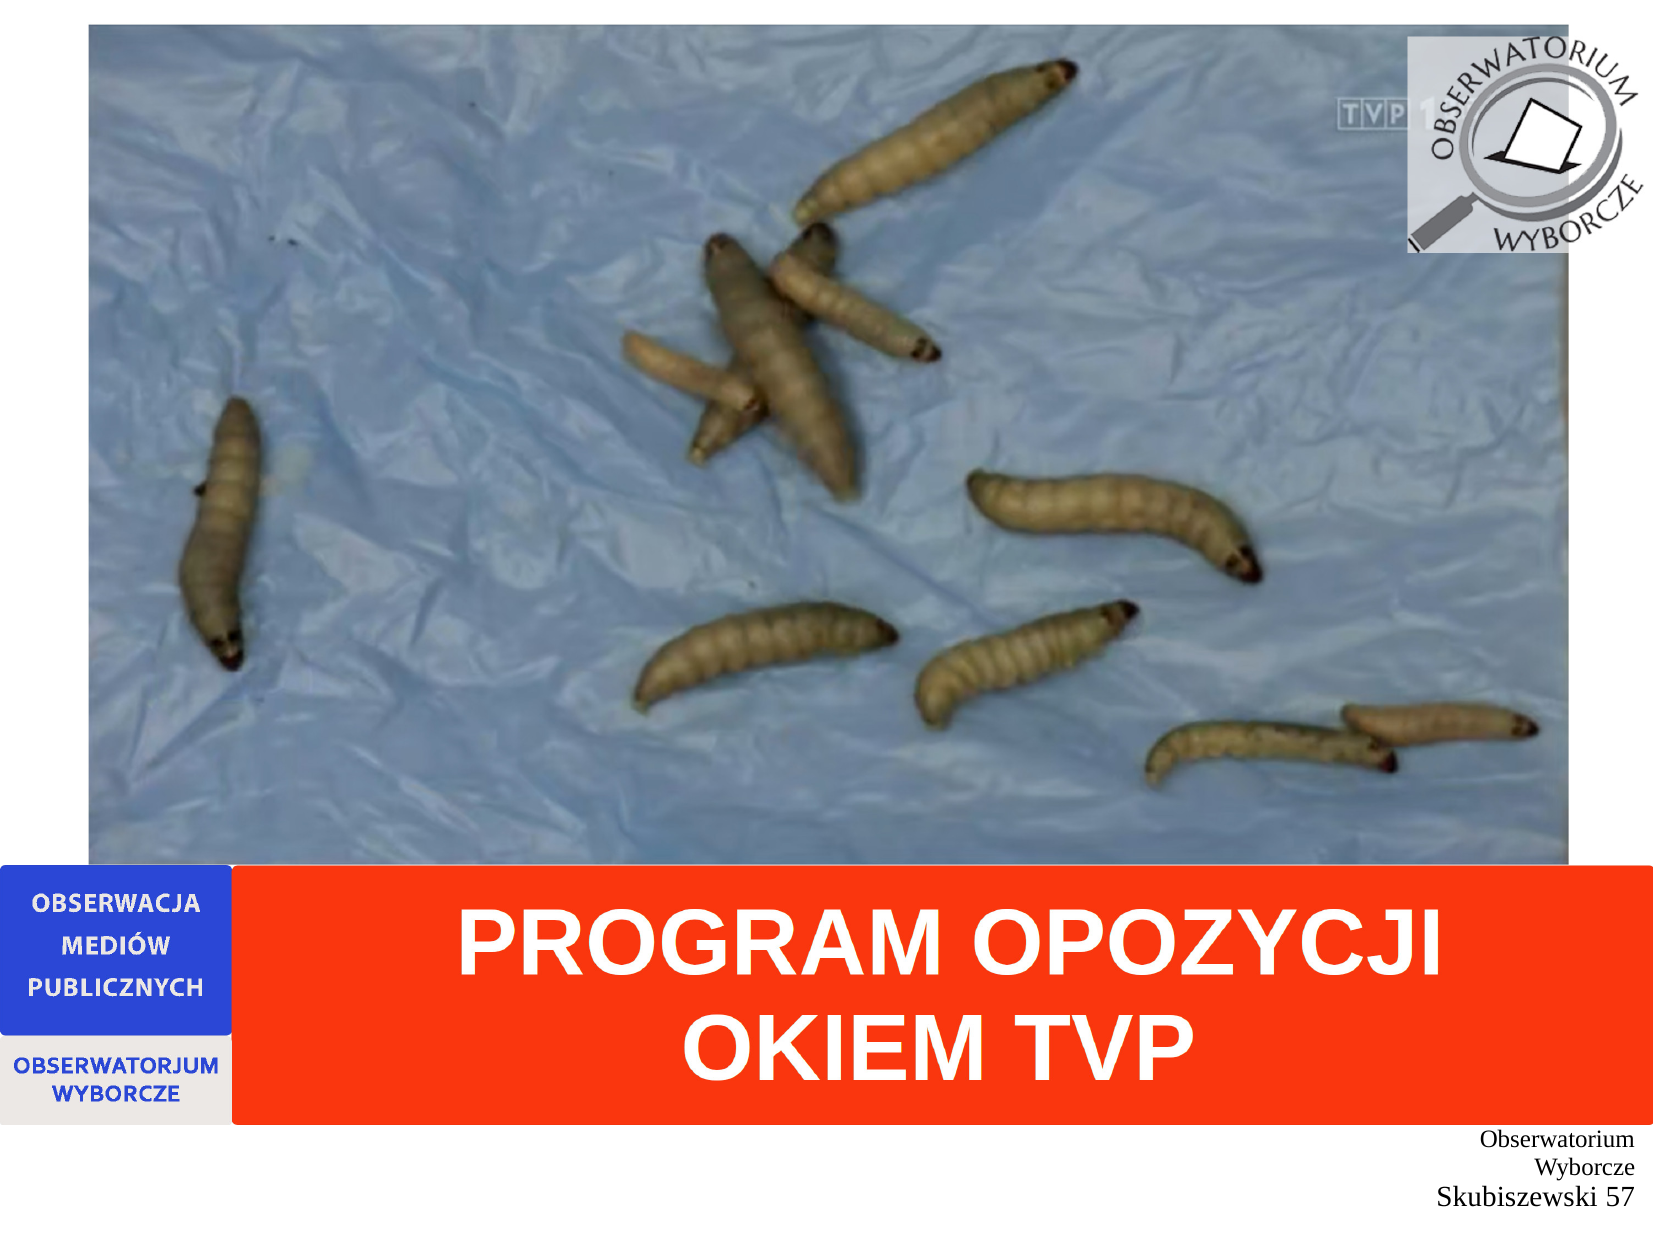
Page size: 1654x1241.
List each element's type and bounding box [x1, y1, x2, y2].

picture [0, 22, 1653, 1126]
